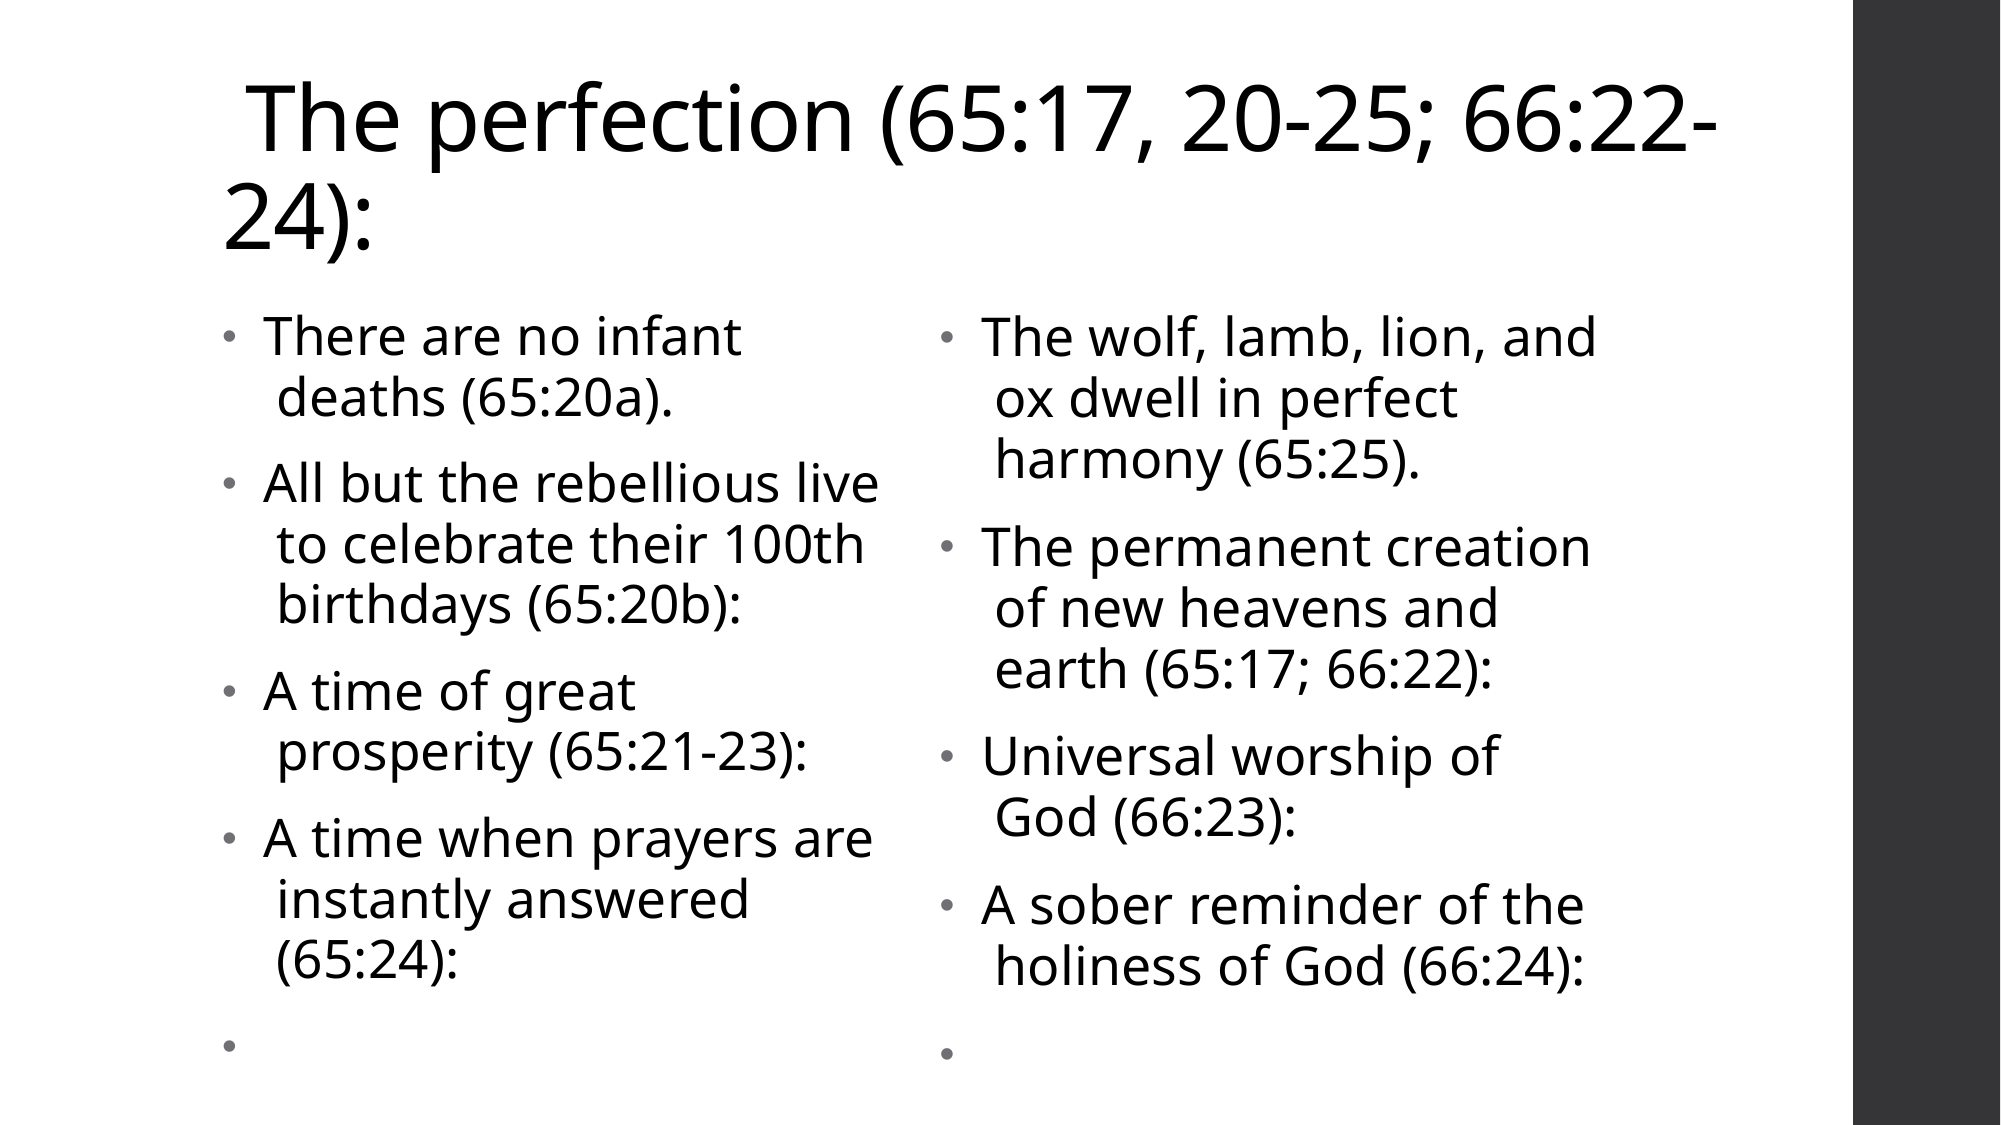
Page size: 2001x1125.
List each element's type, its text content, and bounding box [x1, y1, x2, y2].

title The perfection (65:17, 20-25; 66:22-24): [206, 60, 1797, 278]
list The wolf, lamb, lion, and ox dwell in perfect harmony (65:25). The permanent creation of new heavens and earth (65:17; 66:22): Universal worship of God (66:23): A sober reminder of the holiness of God (66:24): [924, 299, 1617, 1014]
list There are no infant deaths (65:20a). All but the rebellious live to celebrate their 100th birthdays (65:20b): A time of great prosperity (65:21-23): A time when prayers are instantly answered (65:24): [207, 299, 900, 1014]
